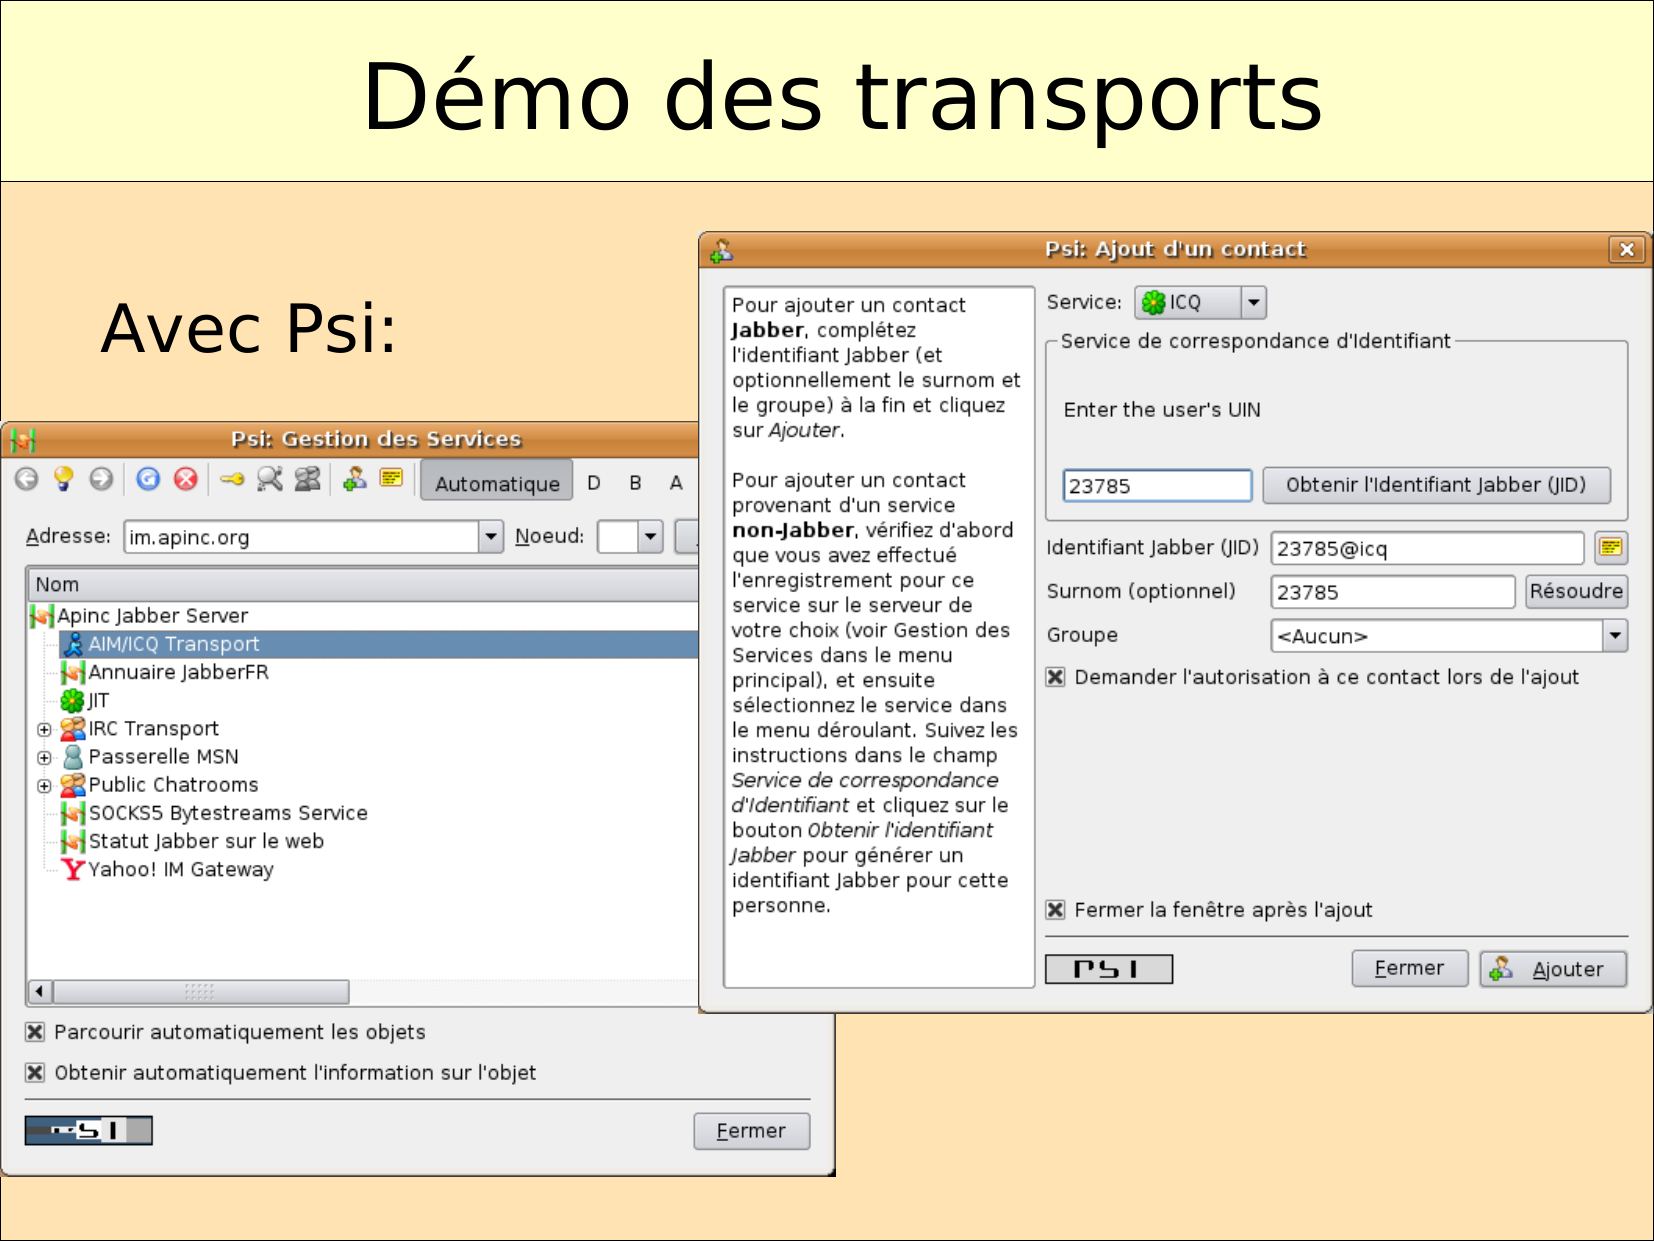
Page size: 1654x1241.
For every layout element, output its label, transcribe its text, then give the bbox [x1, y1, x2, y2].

picture [0, 421, 836, 1177]
title Démo des transports [135, 37, 1552, 158]
picture [698, 231, 1654, 1014]
list Avec Psi: [82, 290, 1571, 1094]
